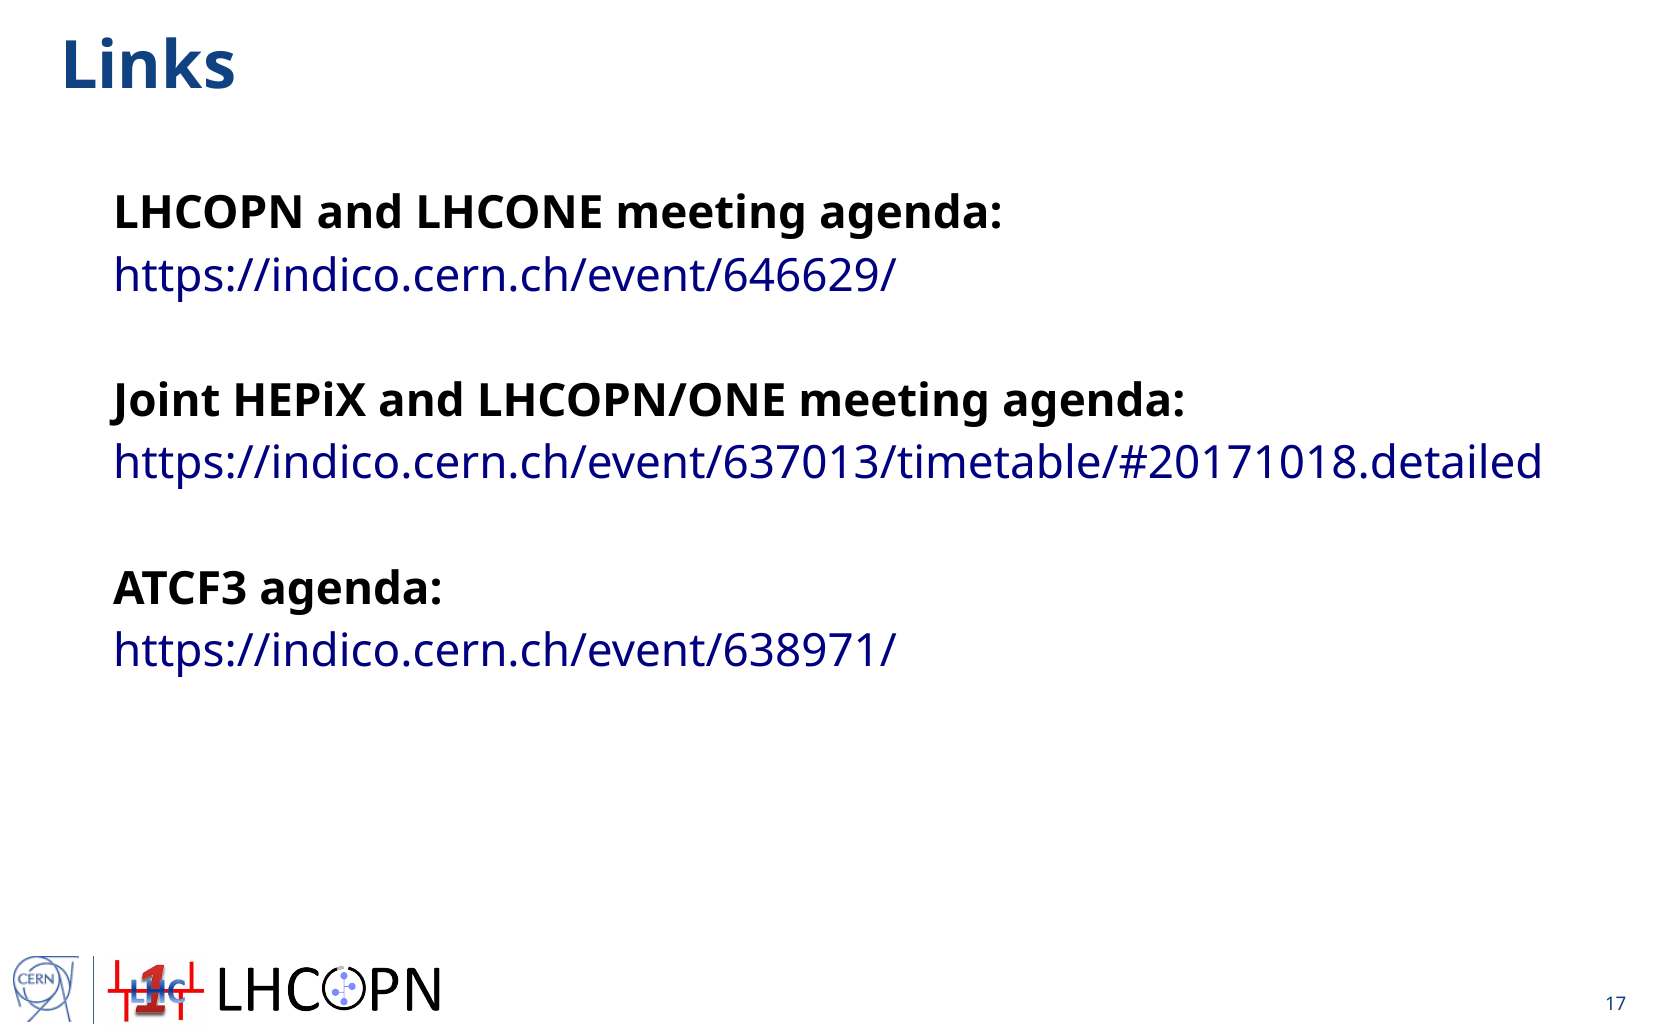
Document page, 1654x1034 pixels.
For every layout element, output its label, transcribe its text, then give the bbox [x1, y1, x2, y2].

picture [217, 963, 444, 1014]
text_box LHCOPN and LHCONE meeting agenda: https://indico.cern.ch/event/646629/ Joint HEPiX and LHCOPN/ONE meeting agenda: https://indico.cern.ch/event/637013/timetable/#20171018.detailed ATCF3 agenda: https://indico.cern.ch/event/638971/ [98, 172, 1615, 751]
title Links [60, 0, 1528, 138]
picture [102, 955, 208, 1027]
picture [13, 956, 79, 1032]
